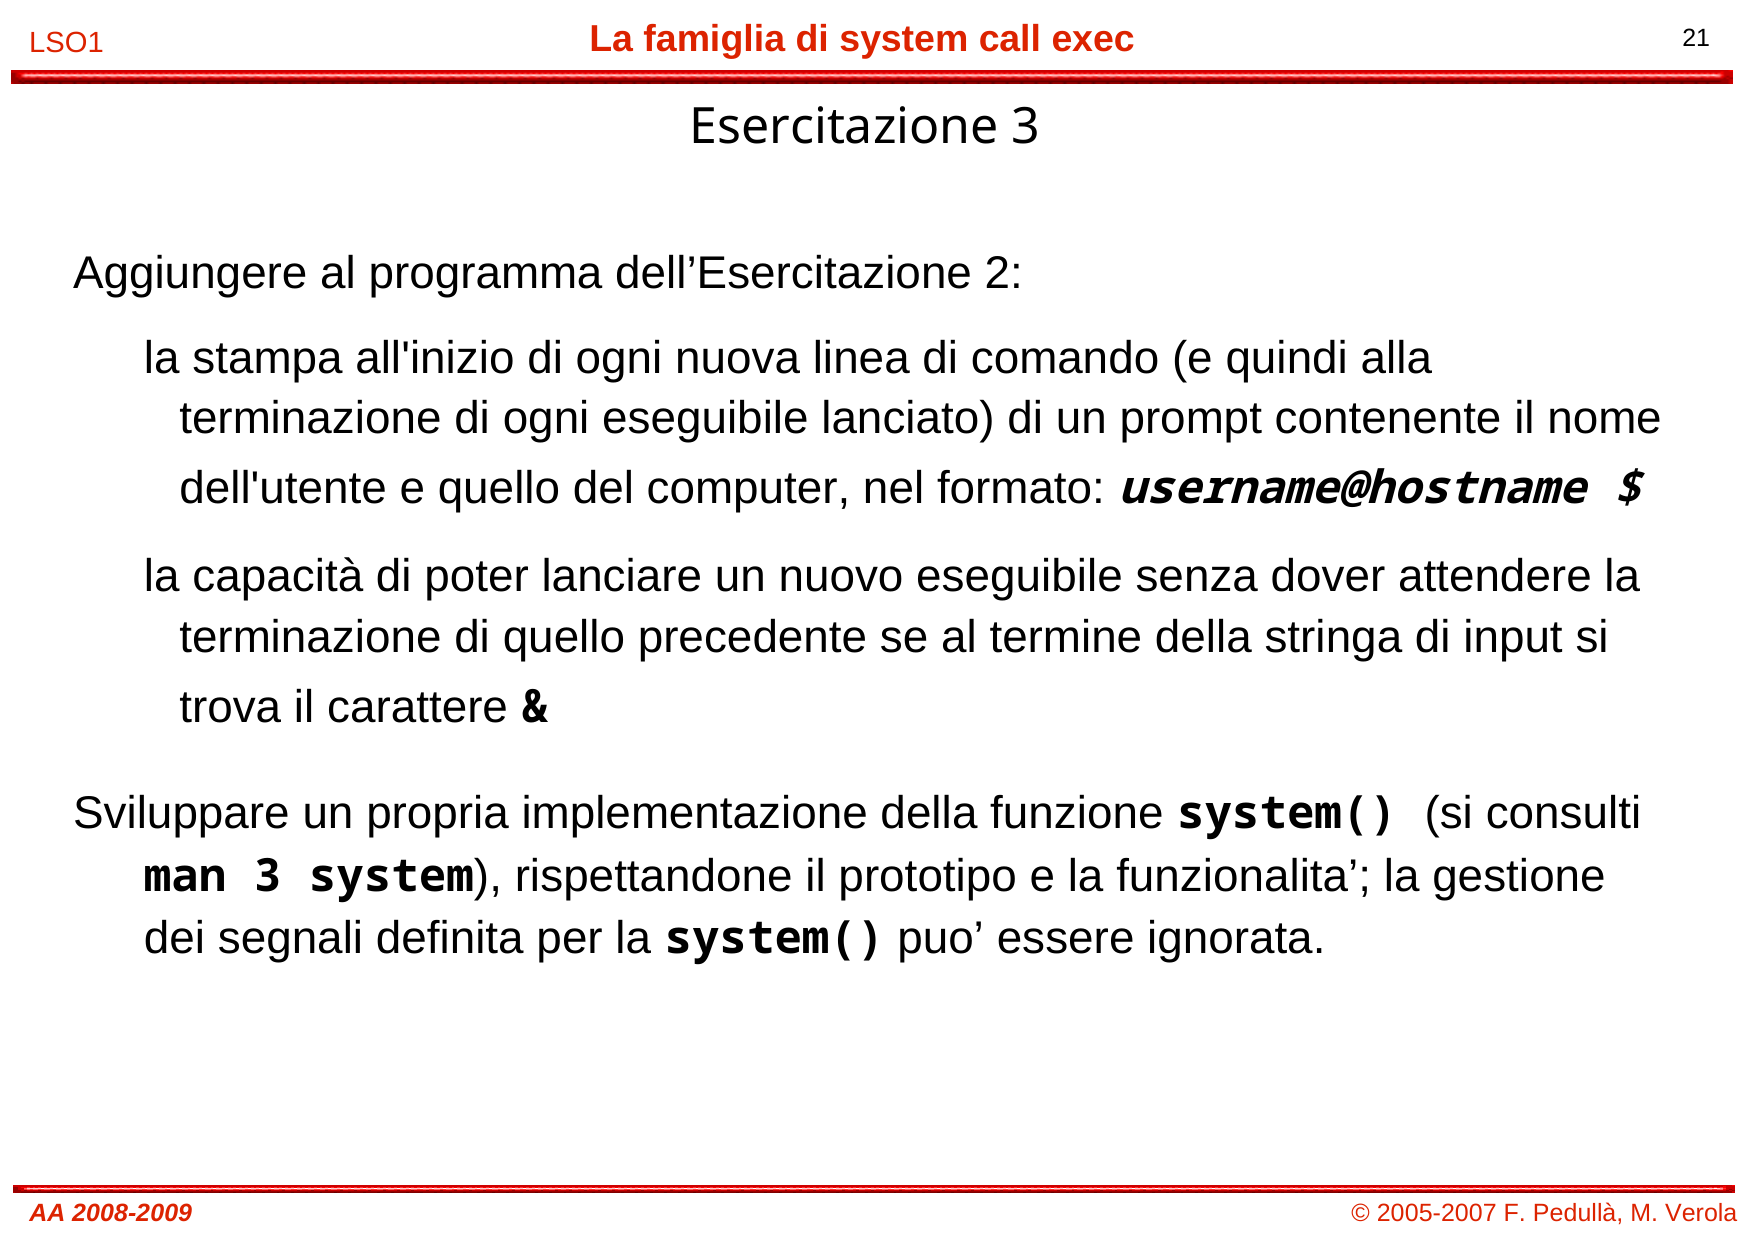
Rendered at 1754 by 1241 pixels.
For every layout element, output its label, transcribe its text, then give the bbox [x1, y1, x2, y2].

picture [11, 70, 1733, 84]
list Aggiungere al programma dell’Esercitazione 2: la stampa all'inizio di ogni nuova linea di comando (e quindi alla terminazione di ogni eseguibile lanciato) di un prompt contenente il nome dell'utente e quello del computer, nel formato: username@hostname $ la capacità di poter lanciare un nuovo eseguibile senza dover attendere la terminazione di quello precedente se al termine della stringa di input si trova il carattere & Sviluppare un propria implementazione della funzione system() (si consulti man 3 system), rispettandone il prototipo e la funzionalita’; la gestione dei segnali definita per la system() puo’ essere ignorata. [58, 236, 1696, 963]
title Esercitazione 3 [514, 78, 1217, 174]
picture [13, 1185, 1735, 1193]
